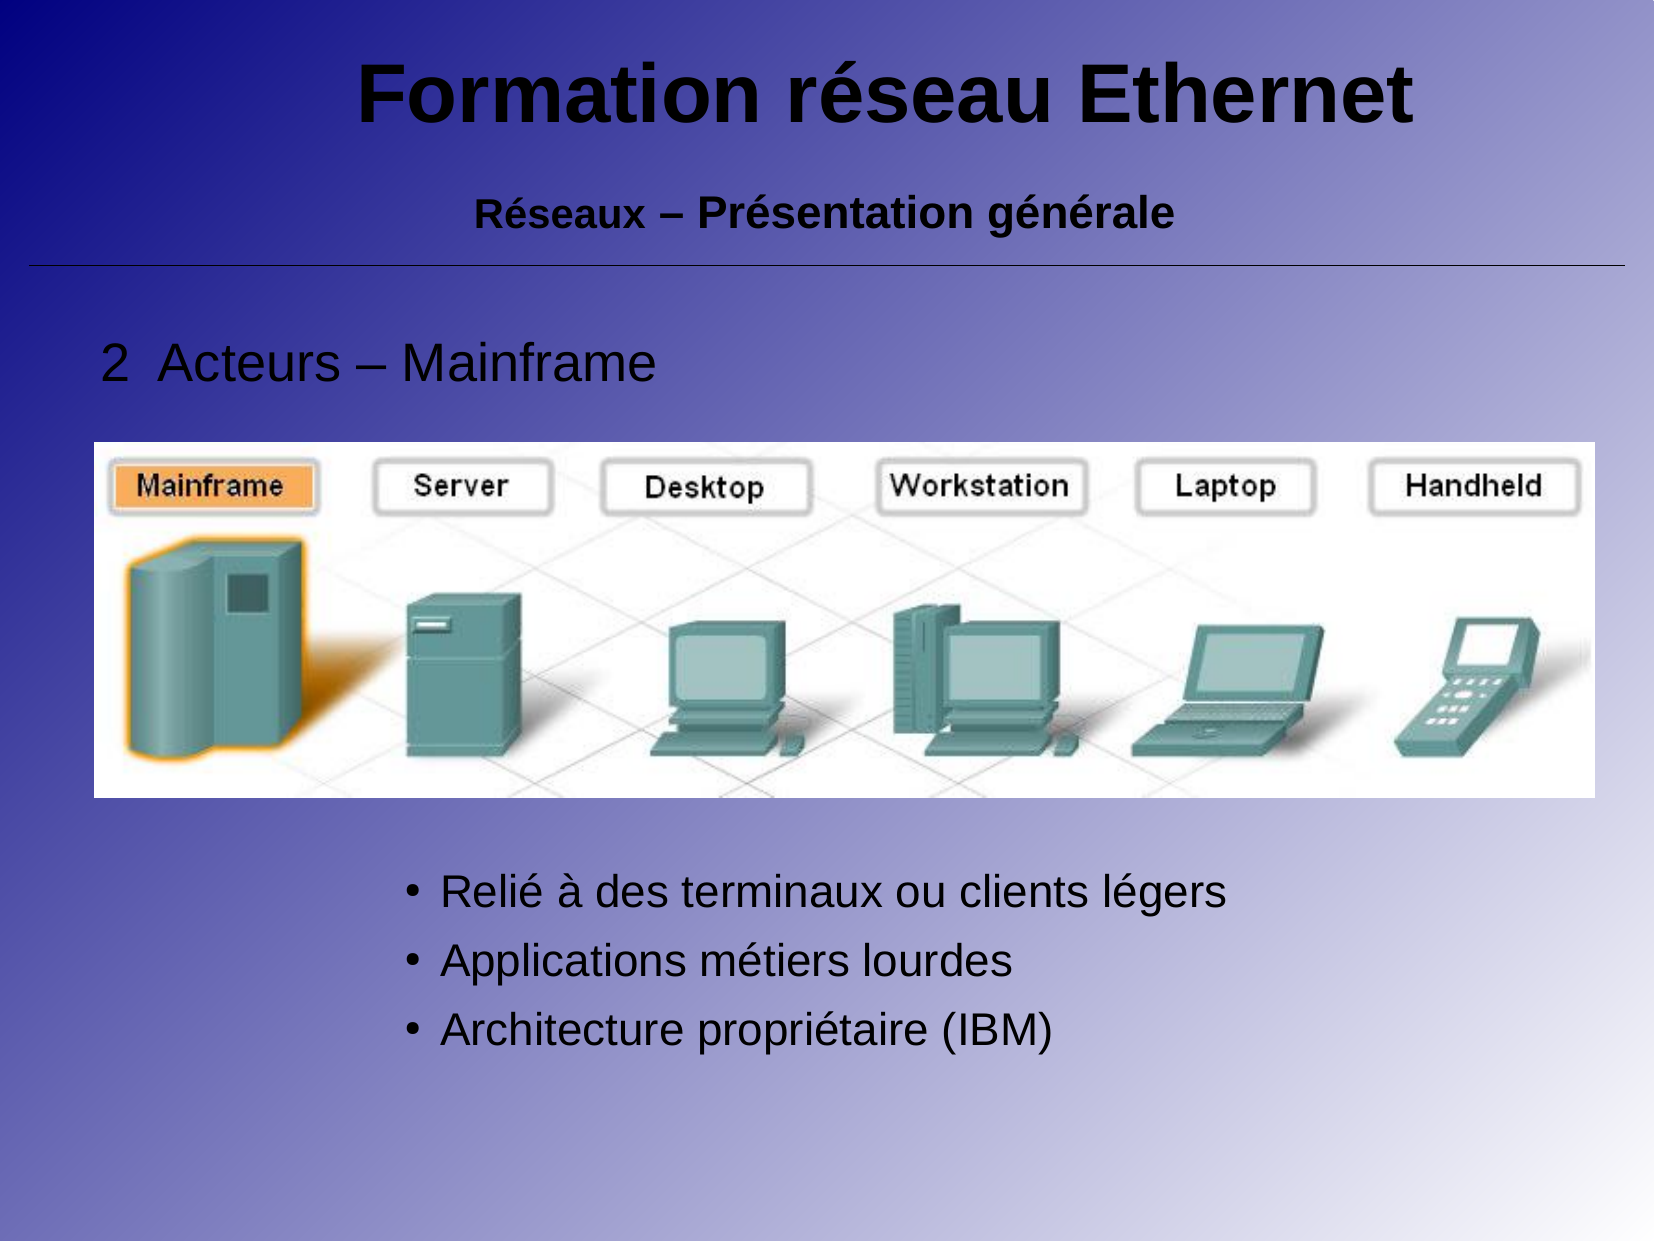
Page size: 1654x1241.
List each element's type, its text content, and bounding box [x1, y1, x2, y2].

text_box Relié à des terminaux ou clients légers Applications métiers lourdes Architecture propriétaire (IBM) [354, 858, 1243, 1106]
text_box Réseaux – Présentation générale [29, 266, 1621, 354]
text_box Formation réseau Ethernet [324, 39, 1447, 148]
text_box 2 Acteurs – Mainframe [85, 324, 674, 401]
text_box Réseaux – Présentation générale [29, 177, 1621, 265]
picture [94, 442, 1595, 798]
